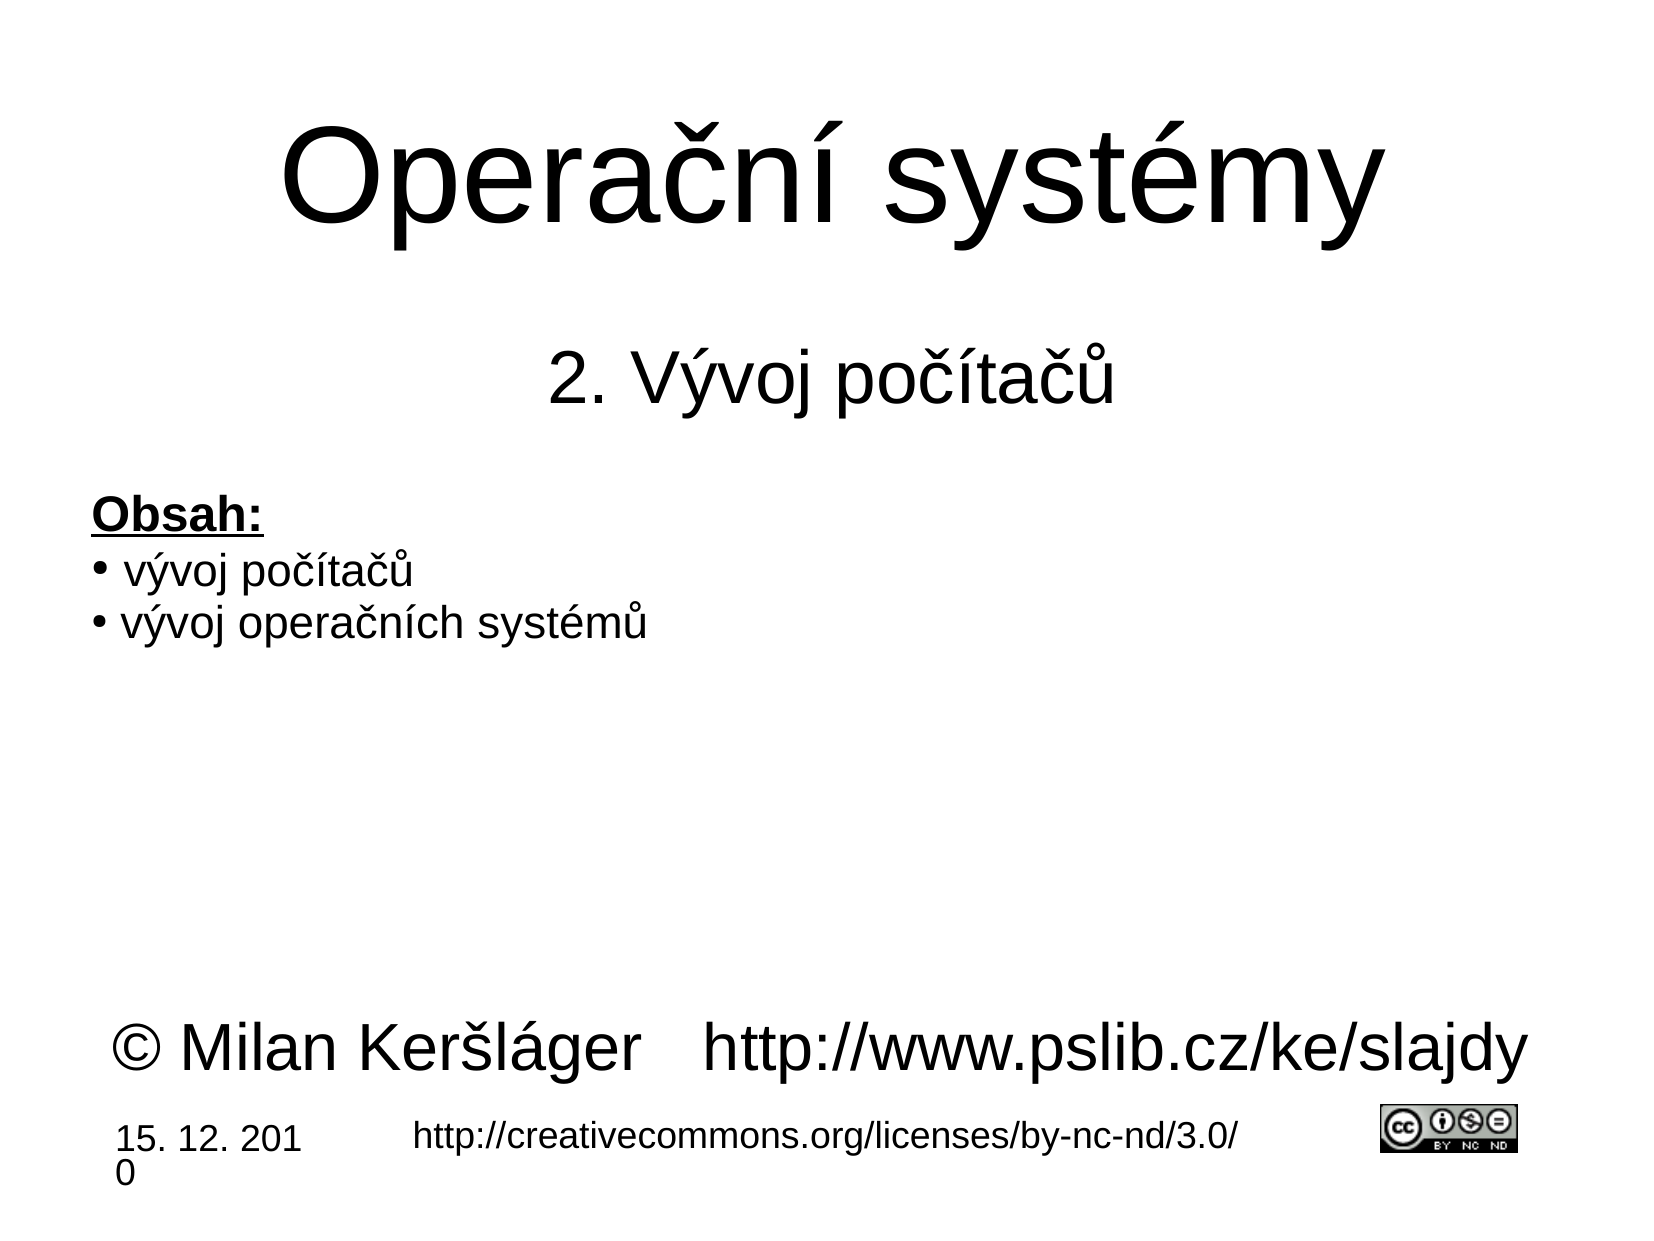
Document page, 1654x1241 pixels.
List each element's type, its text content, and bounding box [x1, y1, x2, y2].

text_box http://creativecommons.org/licenses/by-nc-nd/3.0/ [339, 1107, 1313, 1165]
title Operační systémy 2. Vývoj počítačů [88, 56, 1577, 461]
text_box 15.12.2010 [100, 1110, 337, 1168]
list © Milan Keršláger http://www.pslib.cz/ke/slajdy [76, 1009, 1565, 1087]
picture [1380, 1104, 1518, 1153]
text_box Obsah: vývoj počítačů vývoj operačních systémů [76, 478, 1583, 656]
